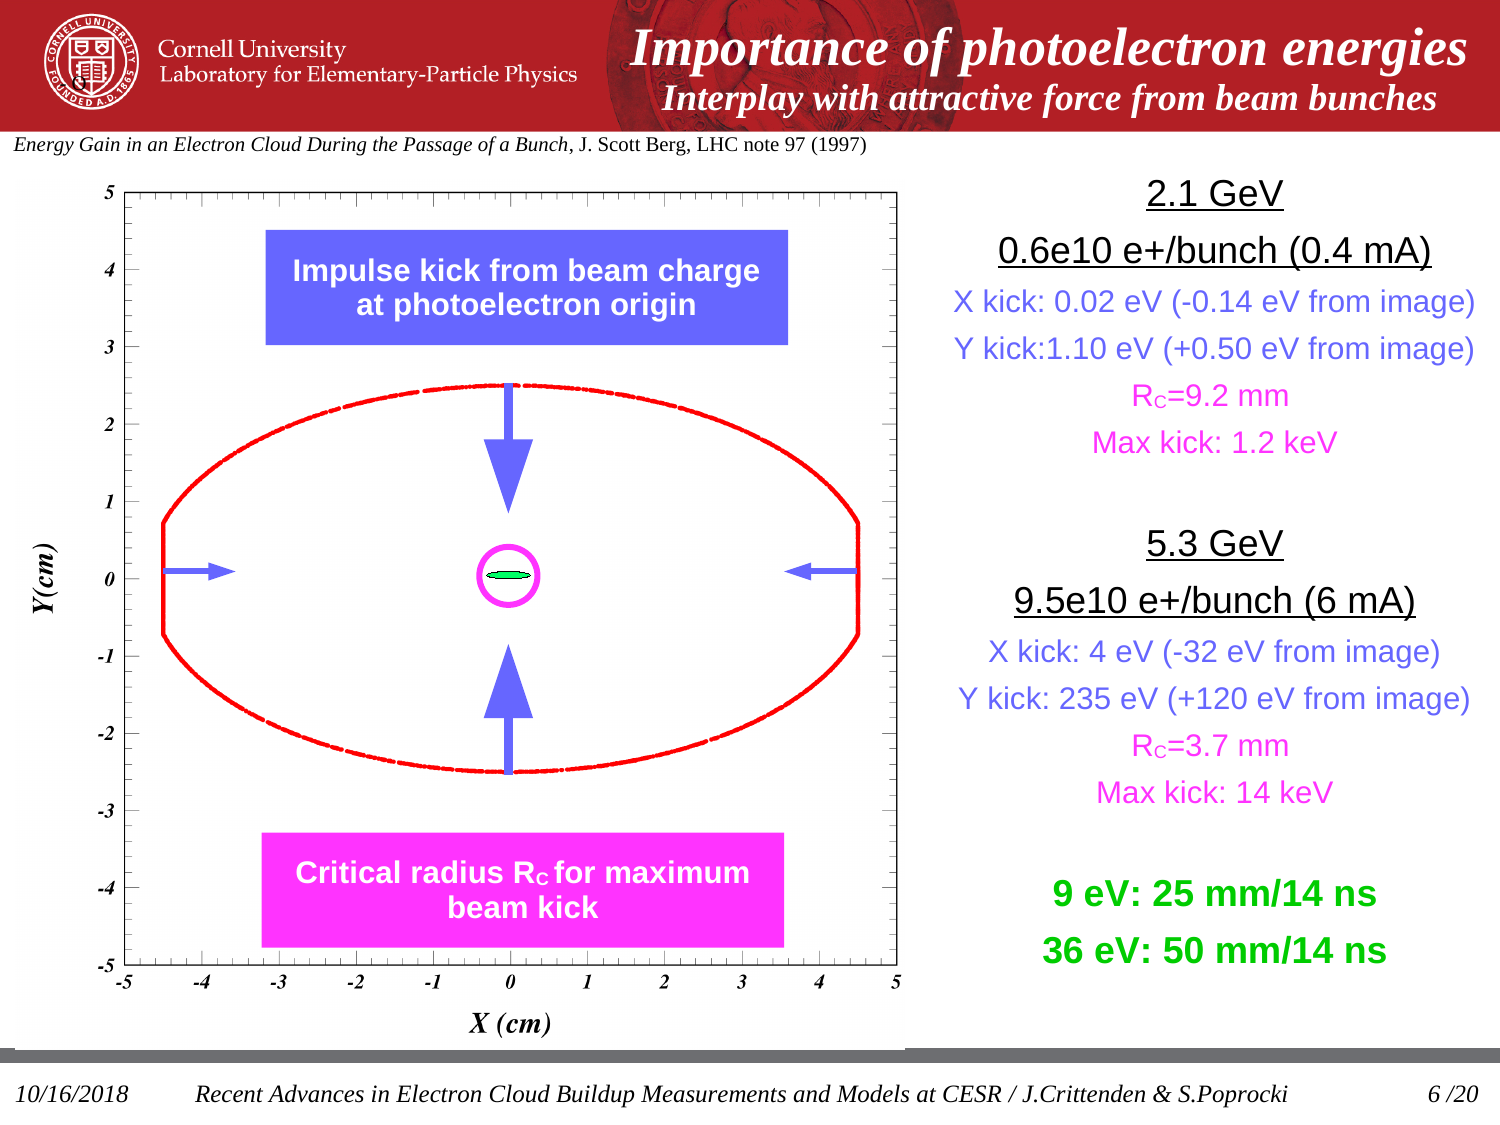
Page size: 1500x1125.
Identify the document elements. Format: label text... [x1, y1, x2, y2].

text_box Critical radius RC for maximum beam kick [261, 832, 785, 948]
text_box [486, 571, 531, 579]
text_box Impulse kick from beam charge at photoelectron origin [265, 229, 789, 346]
text_box 2.1 GeV 0.6e10 e+/bunch (0.4 mA) X kick: 0.02 eV (-0.14 eV from image) Y kick:1.10 eV (+0.50 eV from image) RC=9.2 mm Max kick: 1.2 keV 5.3 GeV 9.5e10 e+/bunch (6 mA) X kick: 4 eV (-32 eV from image) Y kick: 235 eV (+120 eV from image) RC=3.7 mm Max kick: 14 keV 9 eV: 25 mm/14 ns 36 eV: 50 mm/14 ns [930, 221, 1500, 996]
picture [15, 179, 905, 1051]
picture [0, 0, 600, 125]
title Importance of photoelectron energies Interplay with attractive force from beam bunches [600, 0, 1500, 64]
text_box - O [44, 64, 1500, 221]
